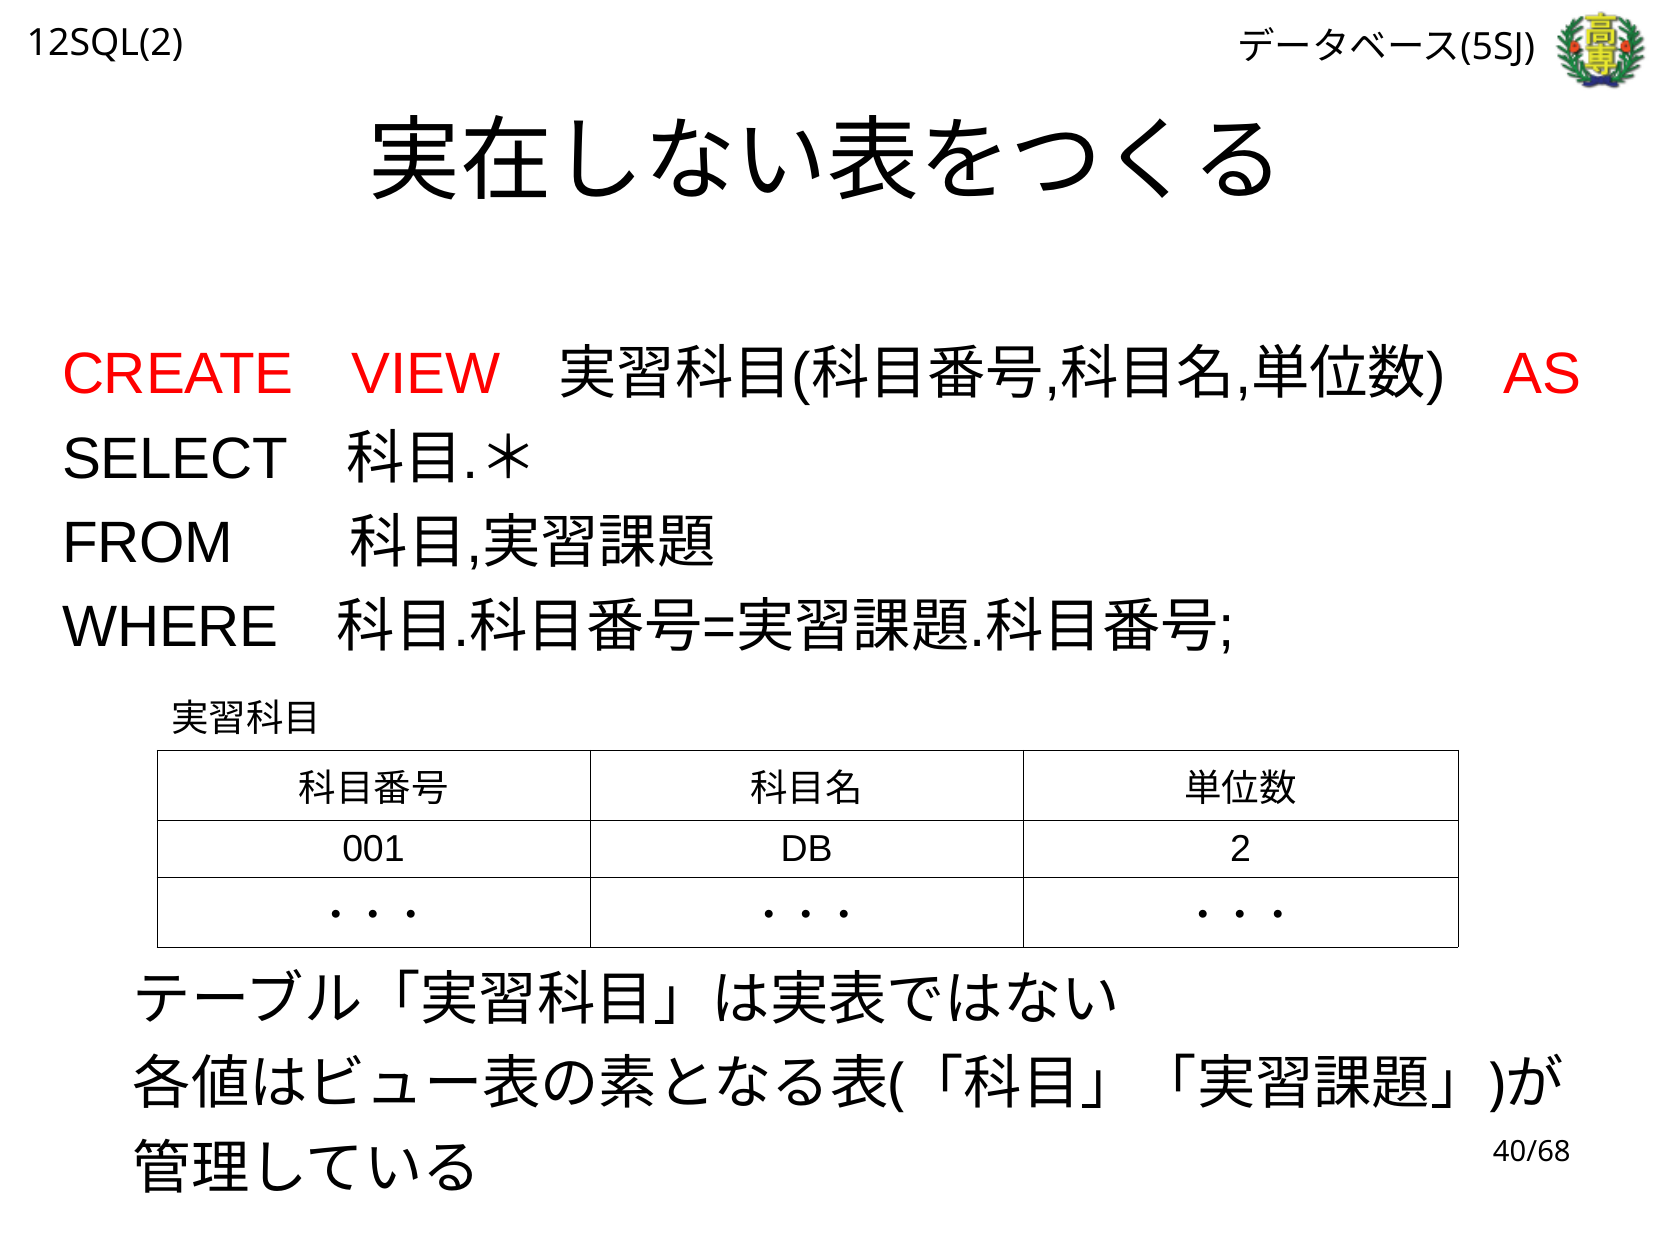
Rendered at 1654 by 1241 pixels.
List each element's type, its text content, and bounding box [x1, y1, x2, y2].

table_header [590, 680, 1023, 750]
table_cell ・・・ [591, 878, 1023, 944]
table_cell 2 [1024, 821, 1458, 877]
table_header 実習科目 [157, 680, 590, 750]
text_box テーブル「実習科目」は実表ではない 各値はビュー表の素となる表(「科目」「実習課題」)が管理している [118, 944, 1607, 1135]
table_cell ・・・ [1024, 878, 1458, 944]
table_cell 科目名 [591, 751, 1023, 820]
text_box CREATE VIEW 実習科目(科目番号,科目名,単位数) AS SELECT 科目.＊ FROM 科目,実習課題 WHERE 科目.科目番号=実習課題.科目番号; [47, 318, 1619, 778]
table_cell ・・・ [158, 878, 590, 944]
table_cell 科目番号 [158, 751, 590, 820]
title 実在しない表をつくる [82, 49, 1571, 257]
table_header [1023, 680, 1458, 750]
table_cell DB [591, 821, 1023, 877]
table_cell 単位数 [1024, 751, 1458, 820]
picture [1553, 2, 1650, 99]
table_cell 001 [158, 821, 590, 877]
